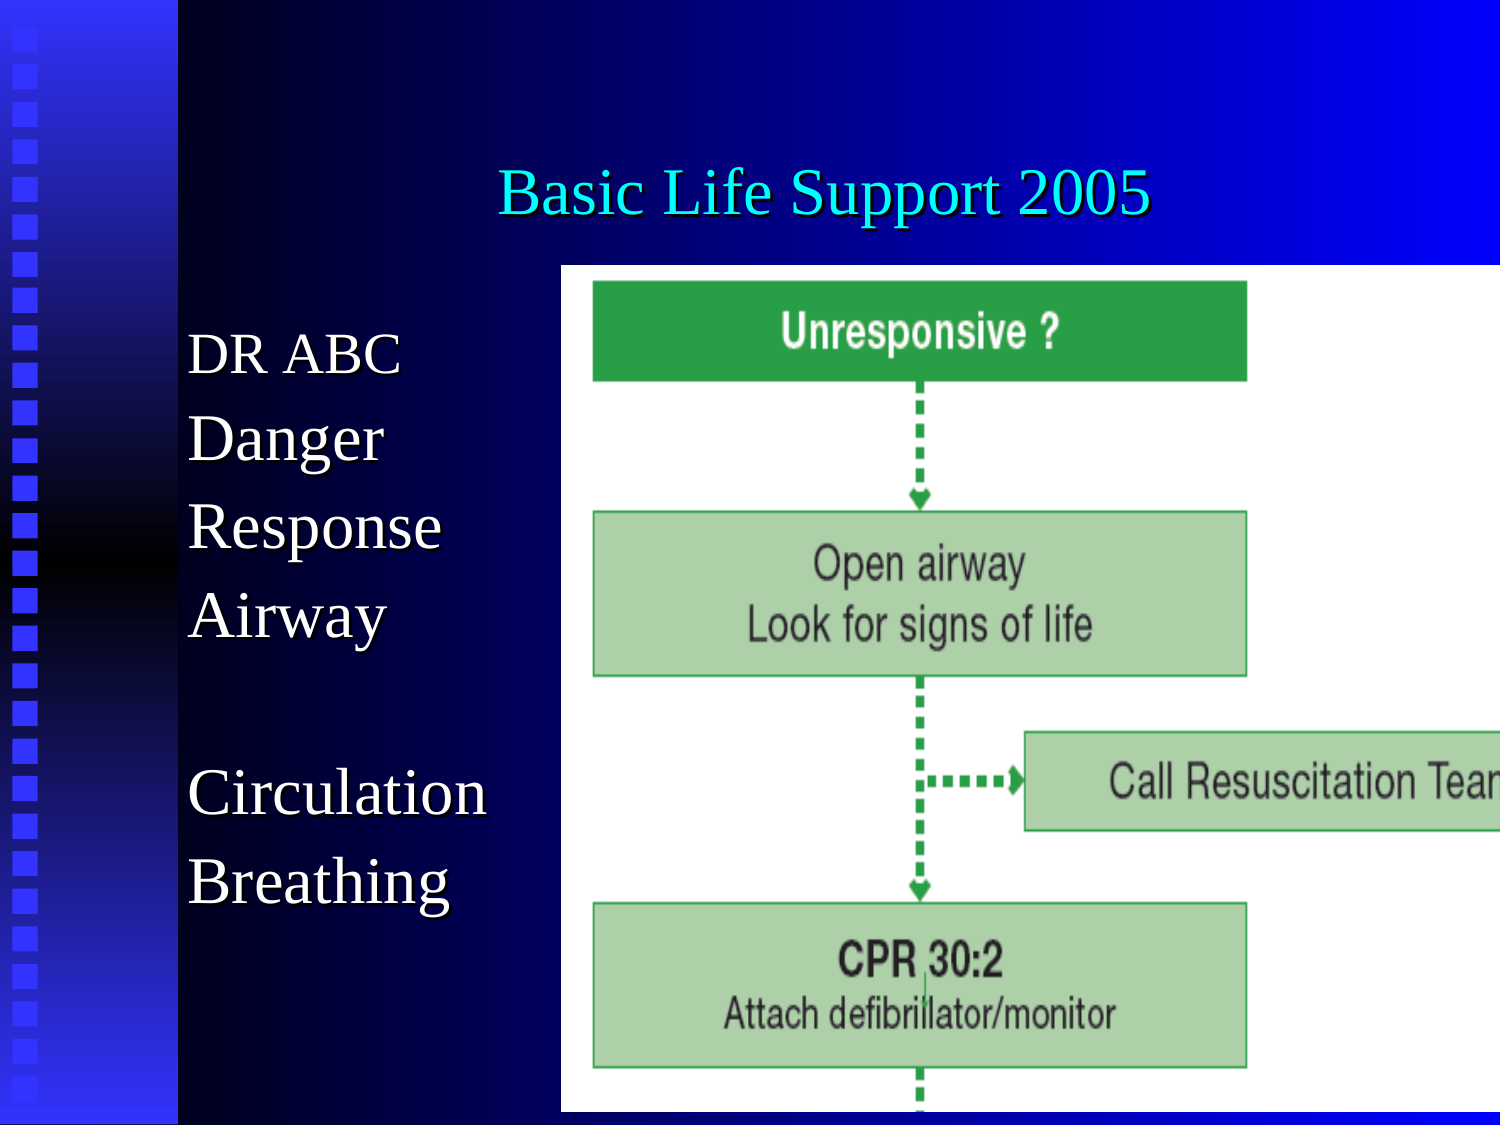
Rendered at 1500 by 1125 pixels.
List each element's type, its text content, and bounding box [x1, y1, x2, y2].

picture [561, 265, 1500, 1112]
list DR ABC Danger Response Airway Circulation Breathing [187, 324, 561, 1001]
title Basic Life Support 2005 [187, 99, 1463, 288]
